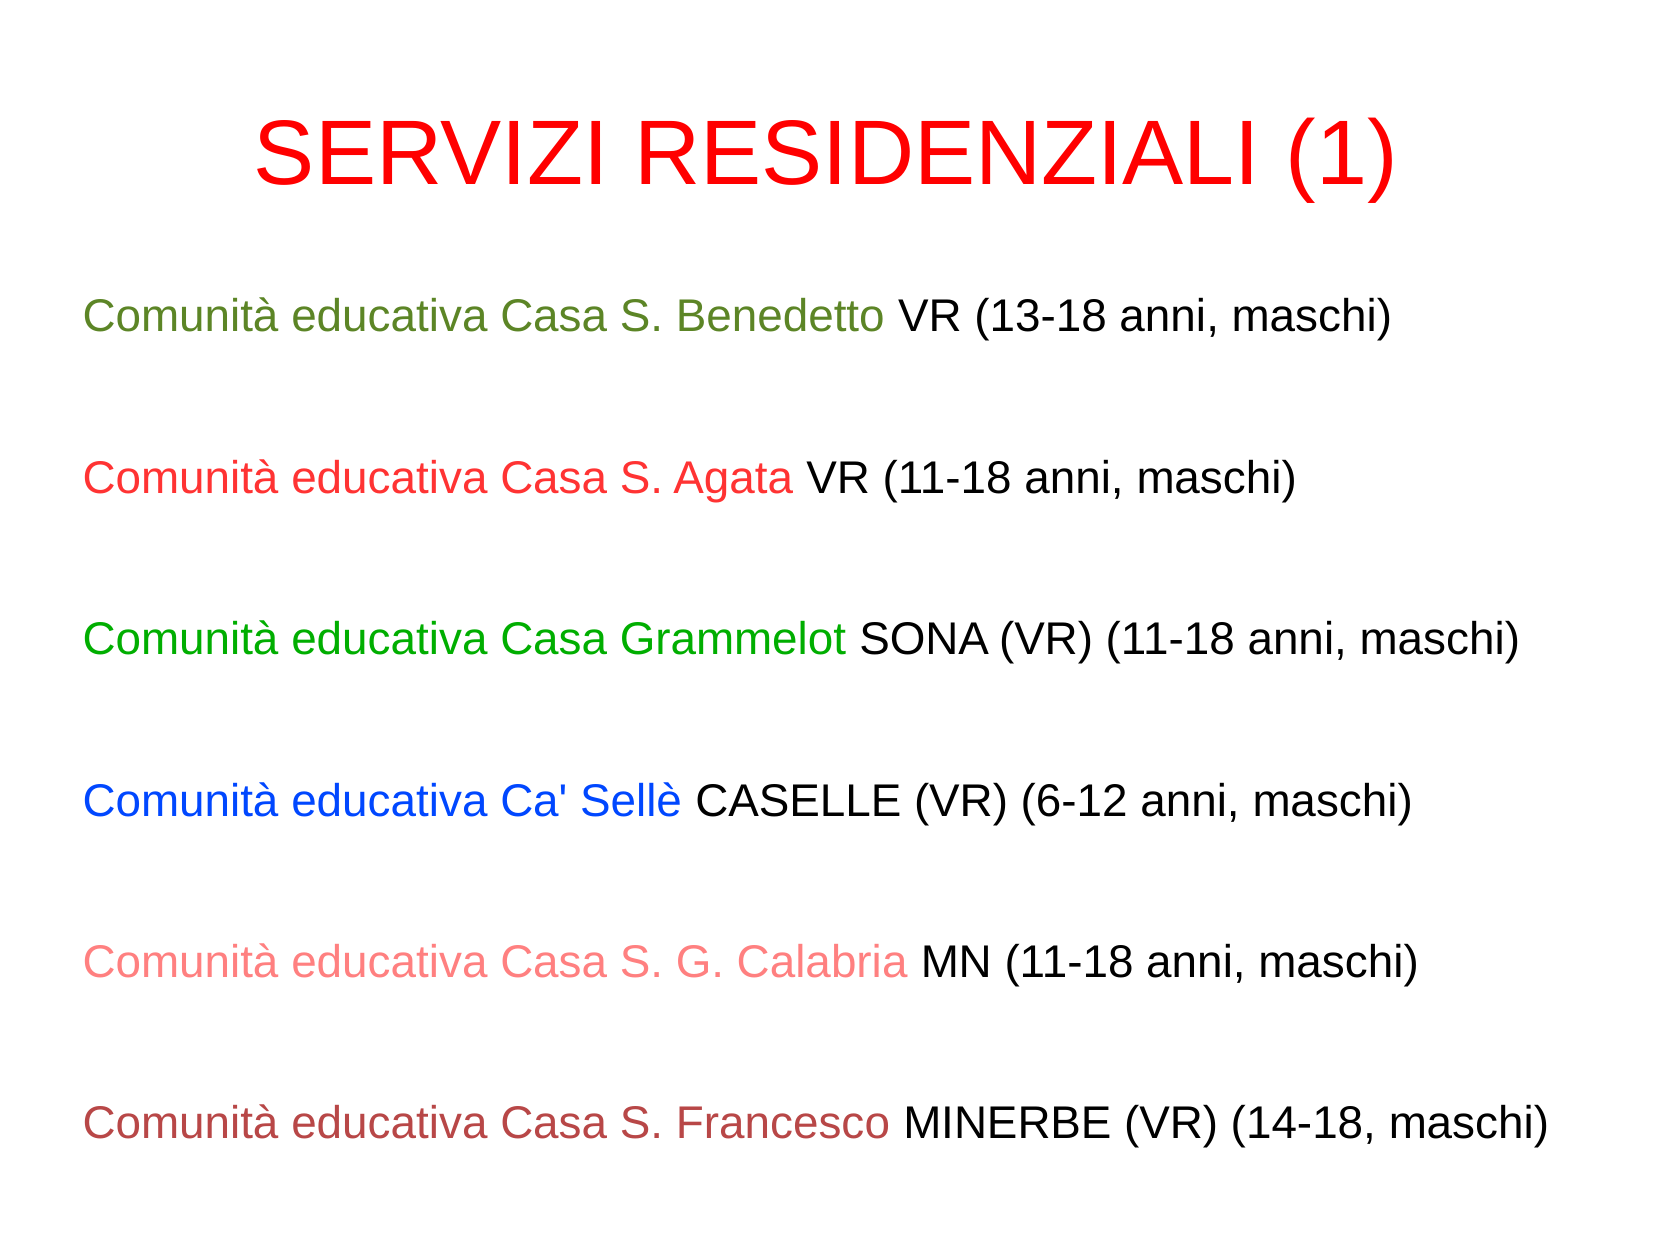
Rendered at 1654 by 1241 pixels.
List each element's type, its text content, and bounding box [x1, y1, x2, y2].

title SERVIZI RESIDENZIALI (1) [82, 49, 1571, 257]
list Comunità educativa Casa S. Benedetto VR (13-18 anni, maschi) Comunità educativa Casa S. Agata VR (11-18 anni, maschi) Comunità educativa Casa Grammelot SONA (VR) (11-18 anni, maschi) Comunità educativa Ca' Sellè CASELLE (VR) (6-12 anni, maschi) Comunità educativa Casa S. G. Calabria MN (11-18 anni, maschi) Comunità educativa Casa S. Francesco MINERBE (VR) (14-18, maschi) [82, 290, 1571, 1241]
